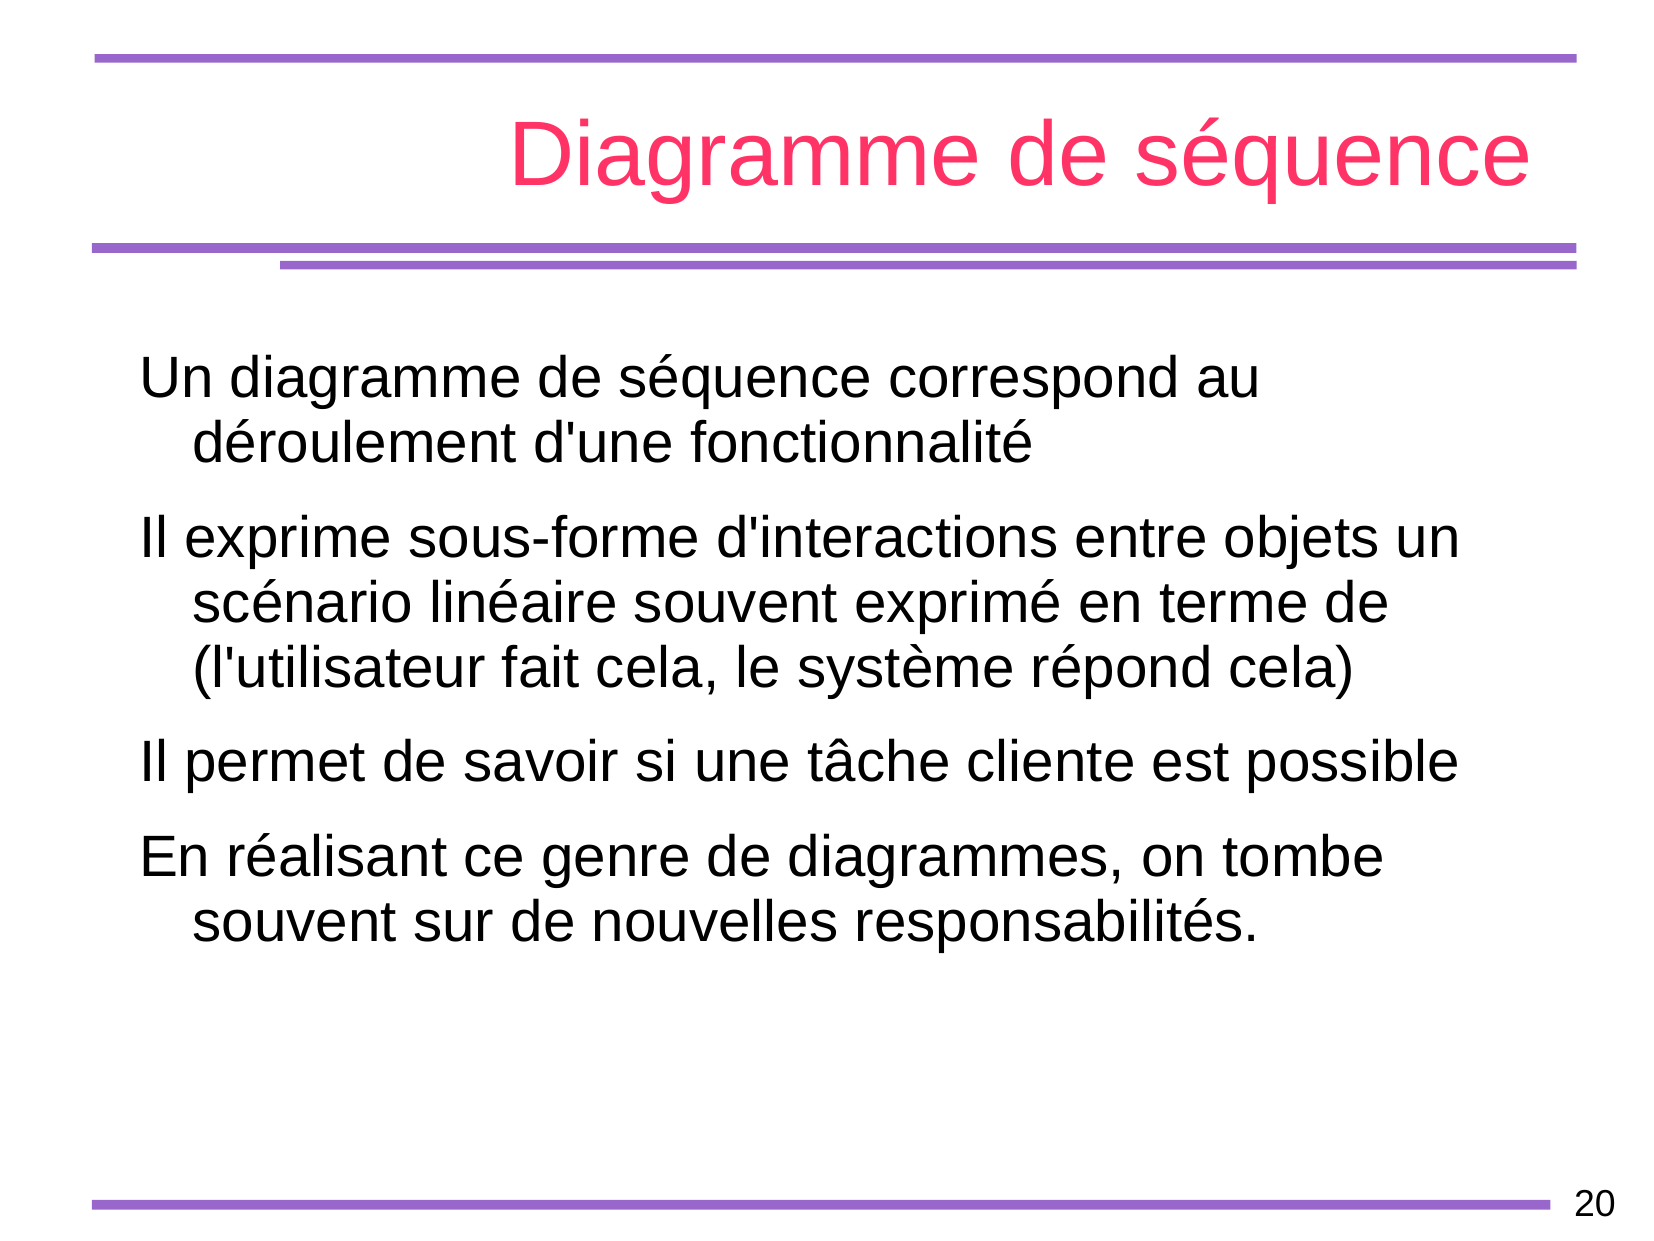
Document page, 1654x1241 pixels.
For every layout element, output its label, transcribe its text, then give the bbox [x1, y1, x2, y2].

list Un diagramme de séquence correspond au déroulement d'une fonctionnalité Il exprime sous-forme d'interactions entre objets un scénario linéaire souvent exprimé en terme de (l'utilisateur fait cela, le système répond cela) Il permet de savoir si une tâche cliente est possible En réalisant ce genre de diagrammes, on tombe souvent sur de nouvelles responsabilités. [121, 344, 1534, 1127]
title Diagramme de séquence [121, 49, 1534, 257]
